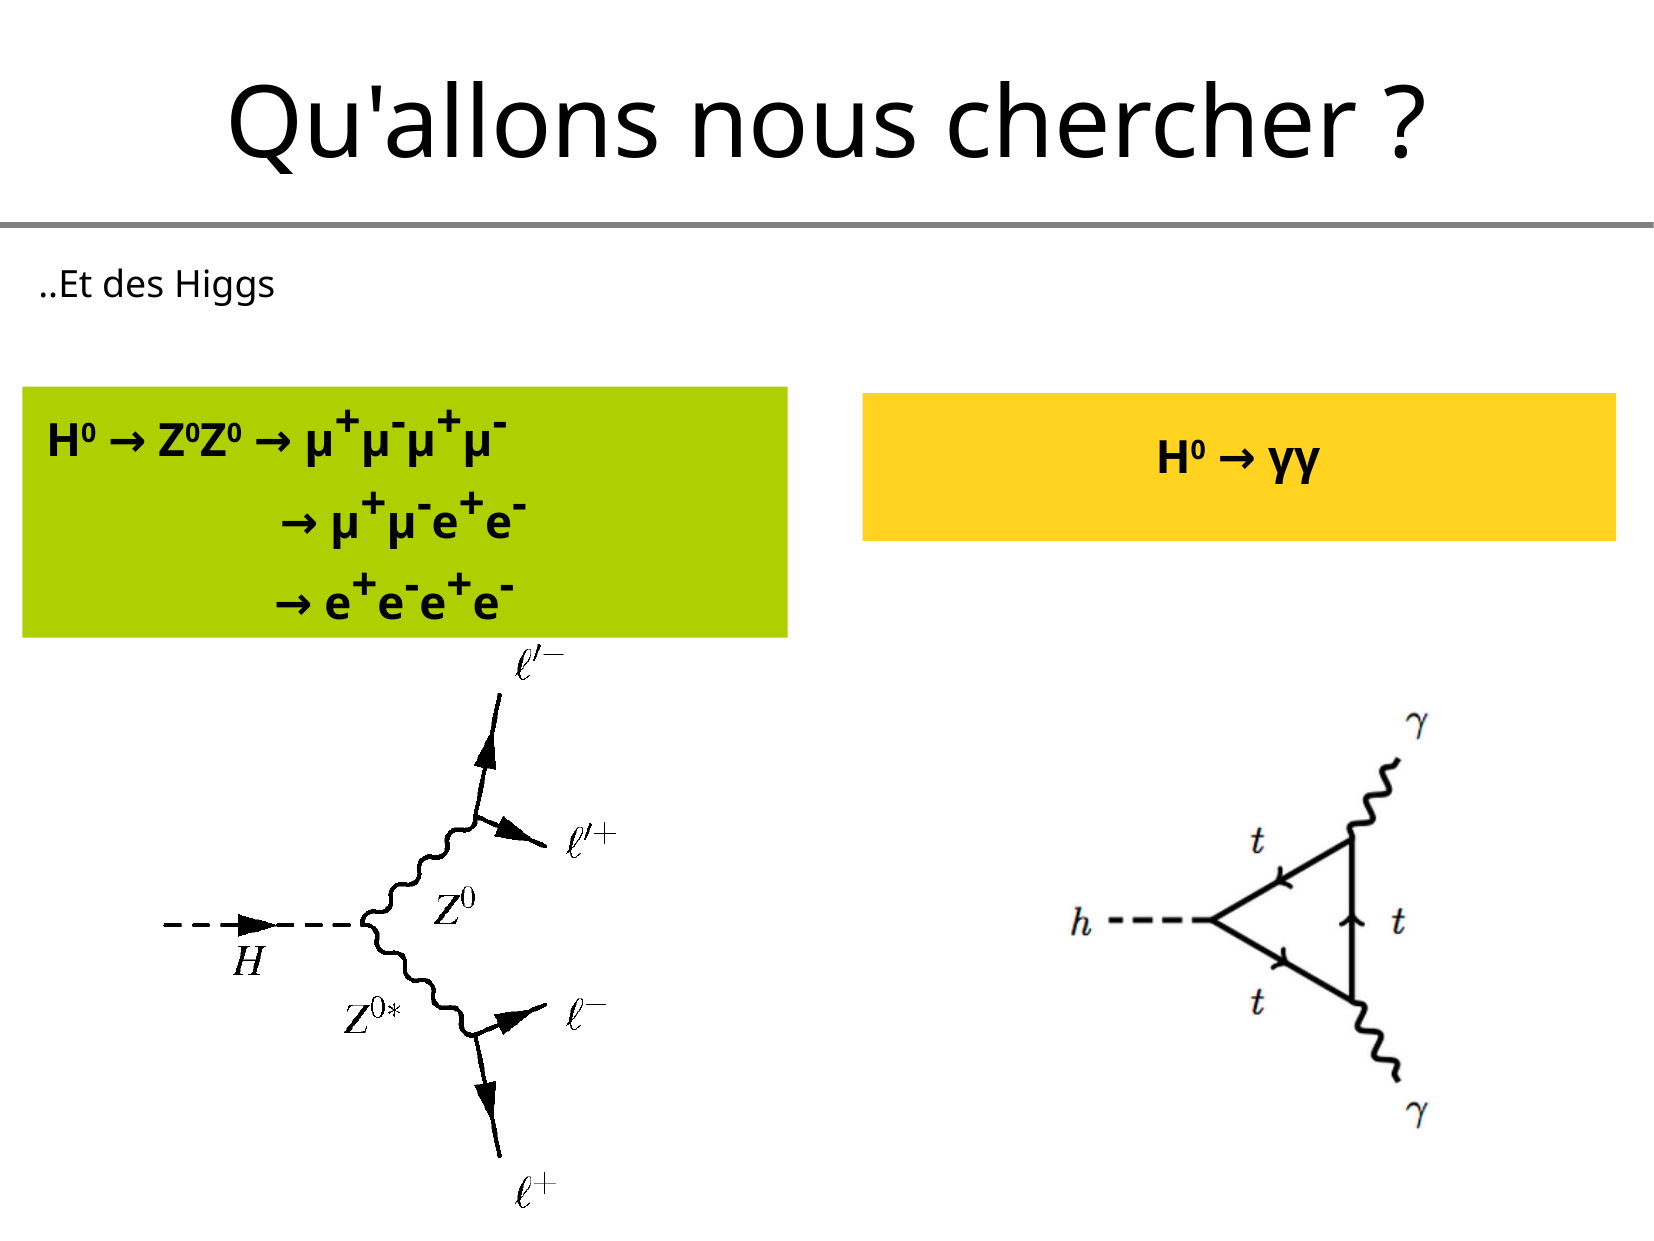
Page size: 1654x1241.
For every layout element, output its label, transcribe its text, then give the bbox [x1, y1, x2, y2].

text_box [862, 393, 1617, 542]
text_box H0 → Z0Z0 → μ+μ-μ+μ- → μ+μ-e+e- → e+e-e+e- [31, 381, 826, 700]
text_box ..Et des Higgs [23, 250, 1562, 308]
text_box Qu'allons nous chercher ? [0, 43, 1654, 173]
picture [155, 643, 636, 1241]
text_box [22, 386, 31, 638]
picture [1043, 699, 1494, 1148]
text_box H0 → γγ [897, 417, 1579, 531]
